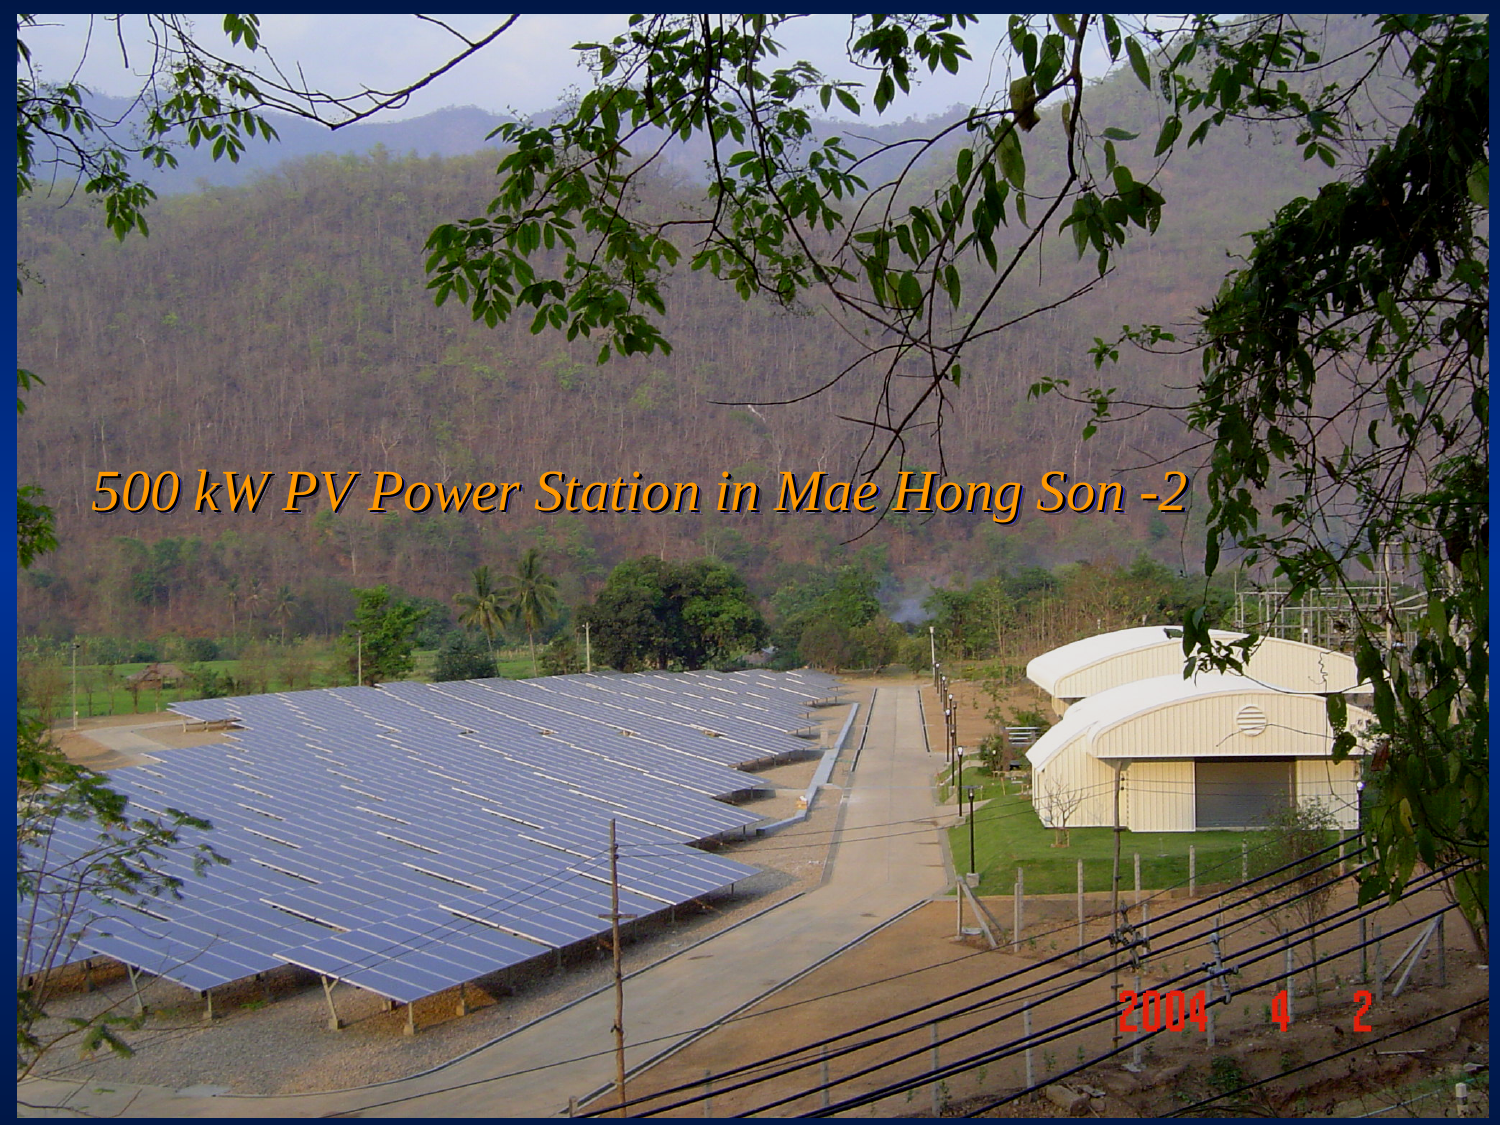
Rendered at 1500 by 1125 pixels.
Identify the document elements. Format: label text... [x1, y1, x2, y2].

picture [17, 14, 1489, 1118]
text_box 500 kW PV Power Station in Mae Hong Son -2 [77, 444, 1204, 530]
